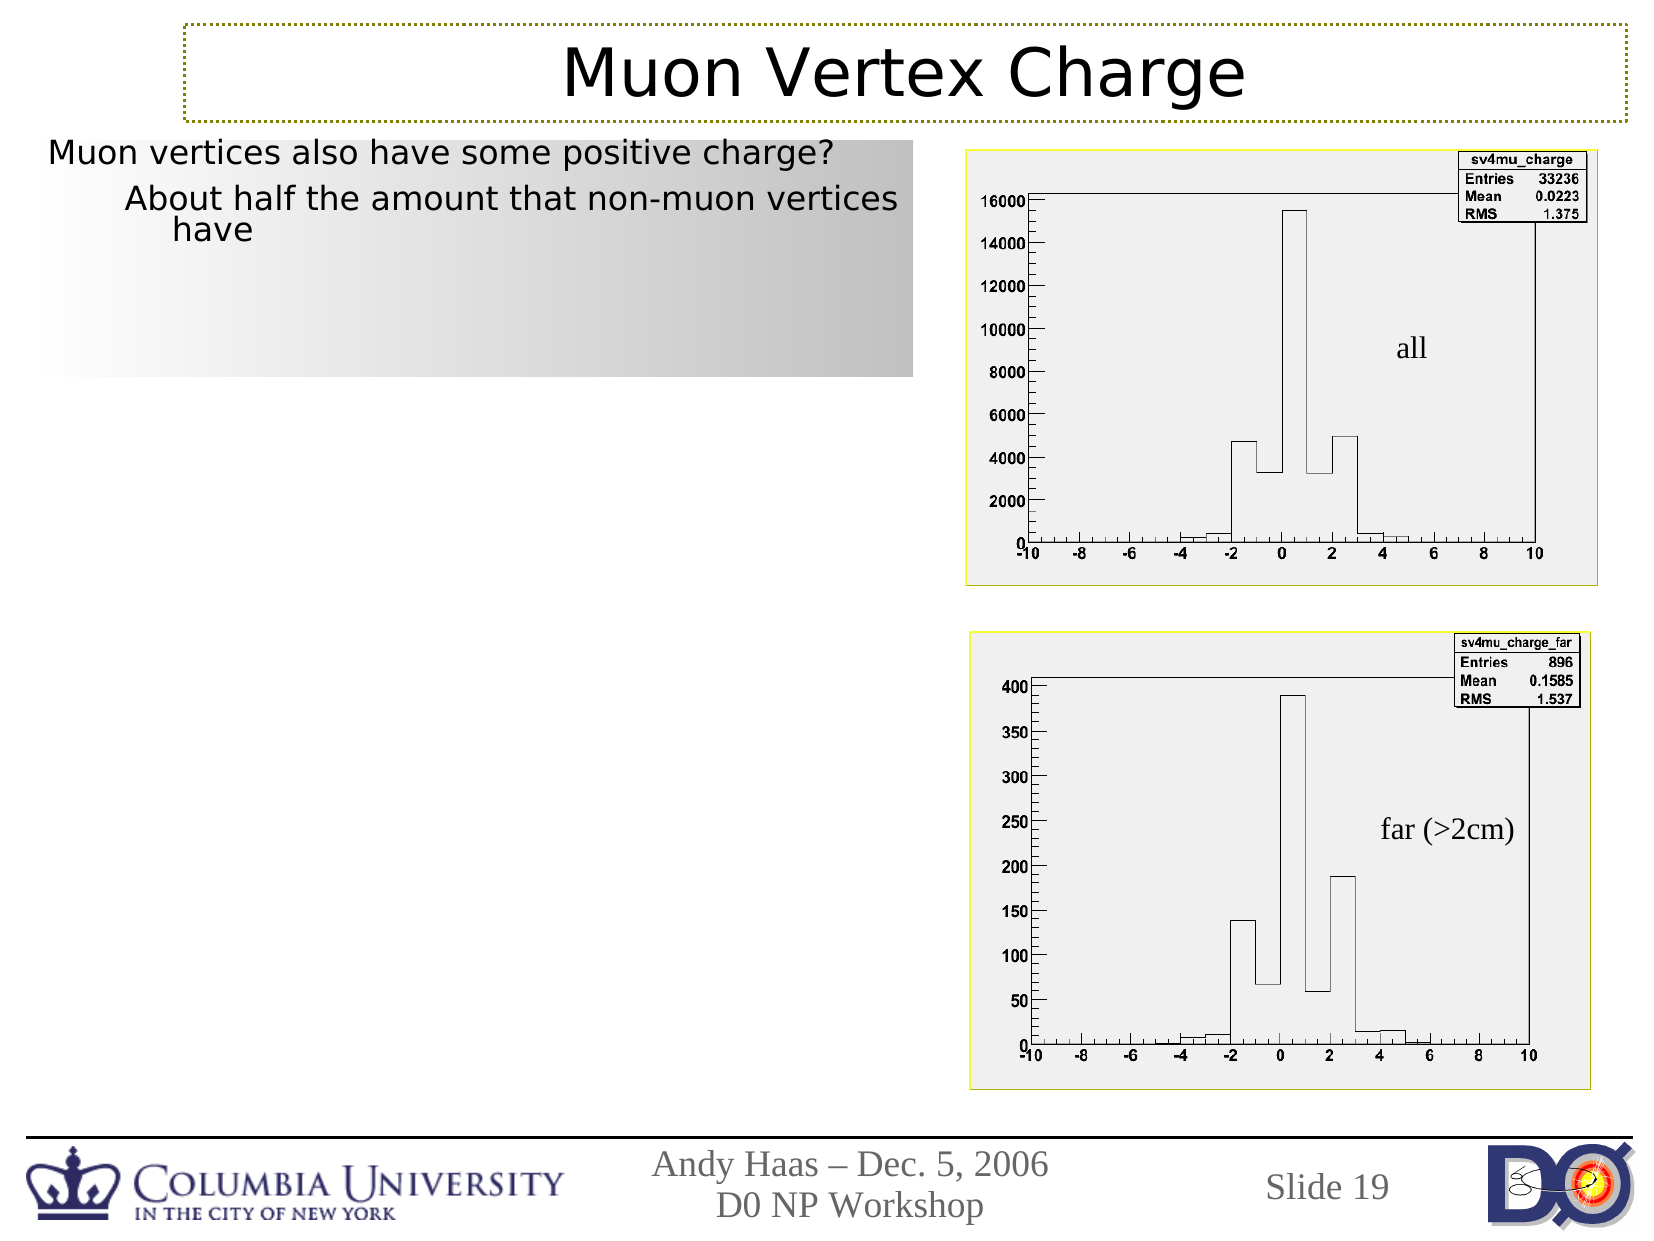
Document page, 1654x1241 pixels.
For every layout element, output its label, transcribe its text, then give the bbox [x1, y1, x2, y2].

picture [969, 631, 1591, 1090]
picture [965, 149, 1598, 586]
picture [26, 1146, 565, 1220]
picture [1479, 1140, 1639, 1233]
text_box far (>2cm) [1380, 811, 1516, 848]
list Muon vertices also have some positive charge? About half the amount that non-muon vertices have [30, 140, 914, 377]
text_box all [1396, 330, 1428, 367]
title Muon Vertex Charge [184, 24, 1627, 122]
